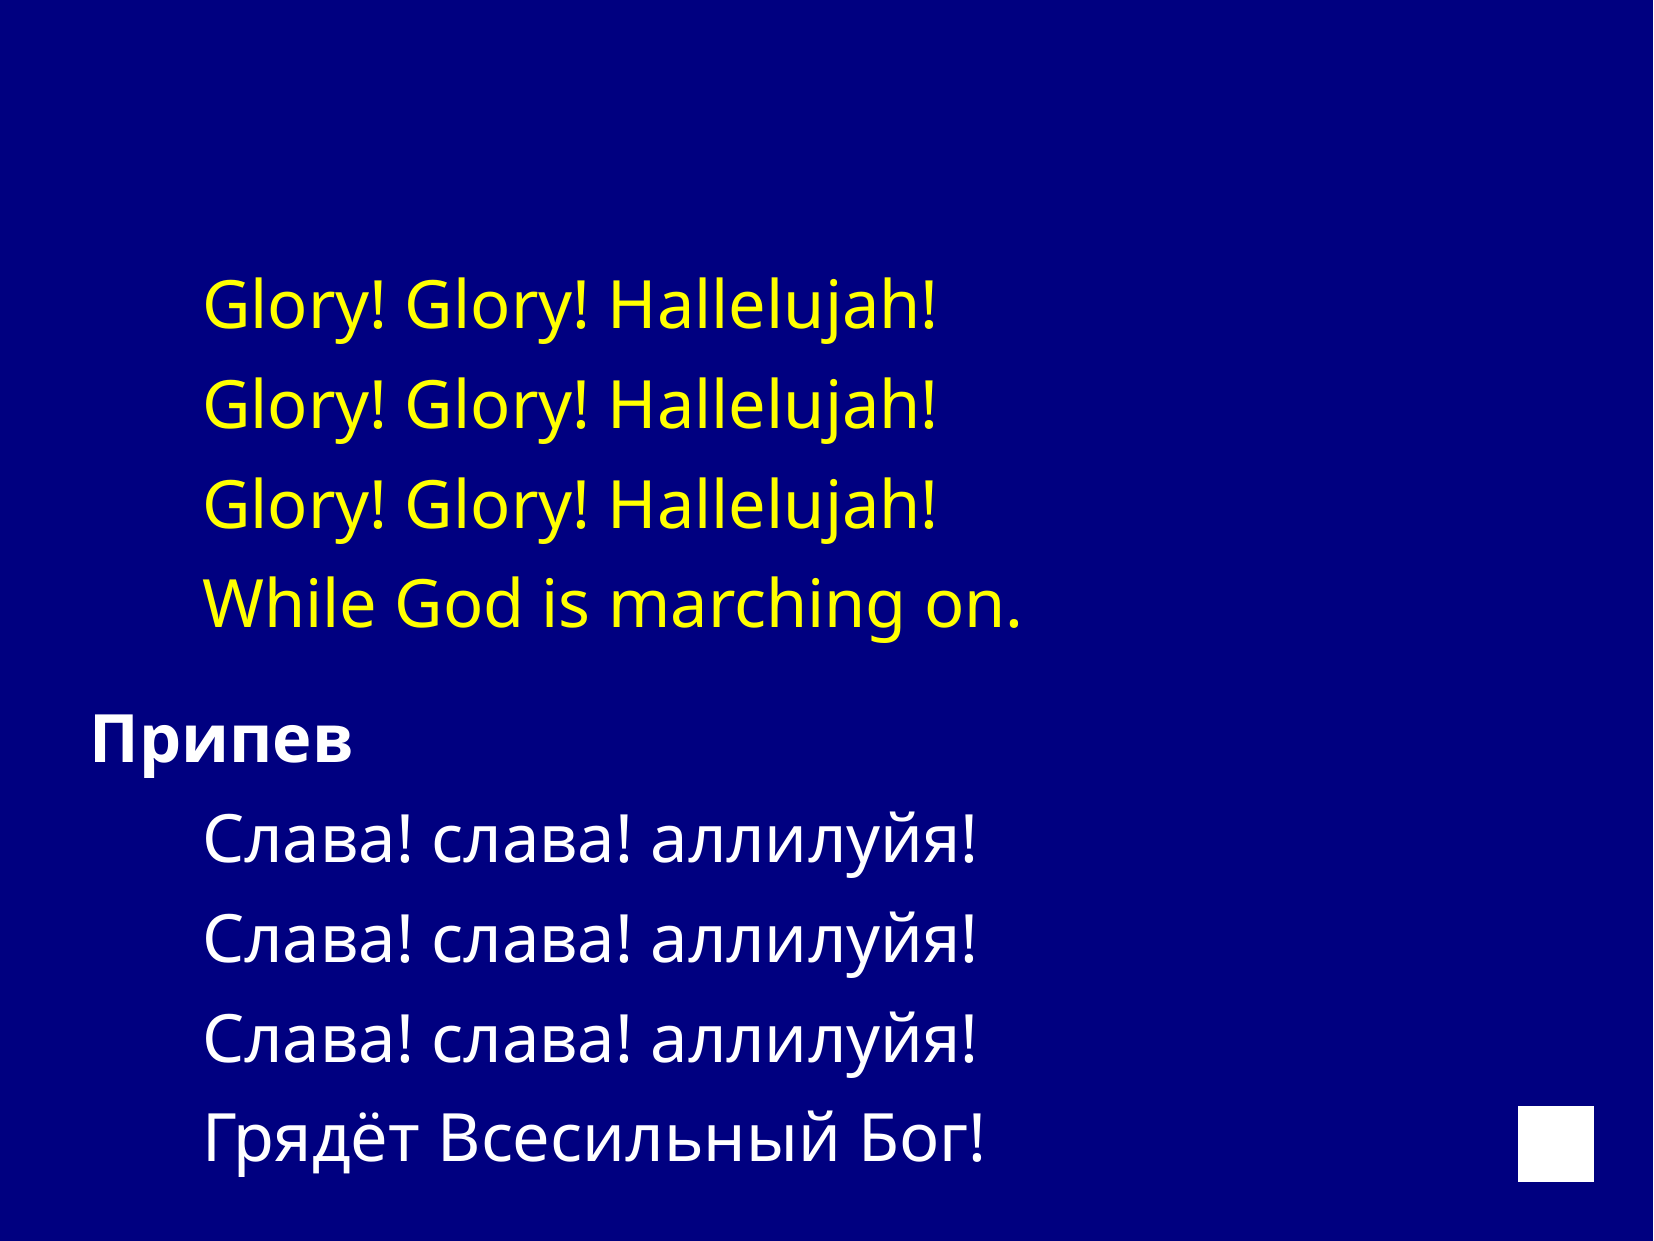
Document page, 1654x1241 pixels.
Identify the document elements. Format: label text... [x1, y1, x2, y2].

text_box Припев Слава! слава! аллилуйя! Слава! слава! аллилуйя! Слава! слава! аллилуйя! Грядёт Всесильный Бог! [75, 675, 1576, 1163]
text_box Glory! Glory! Hallelujah! Glory! Glory! Hallelujah! Glory! Glory! Hallelujah! While God is marching on. [75, 150, 1576, 638]
text_box [1518, 1106, 1594, 1182]
